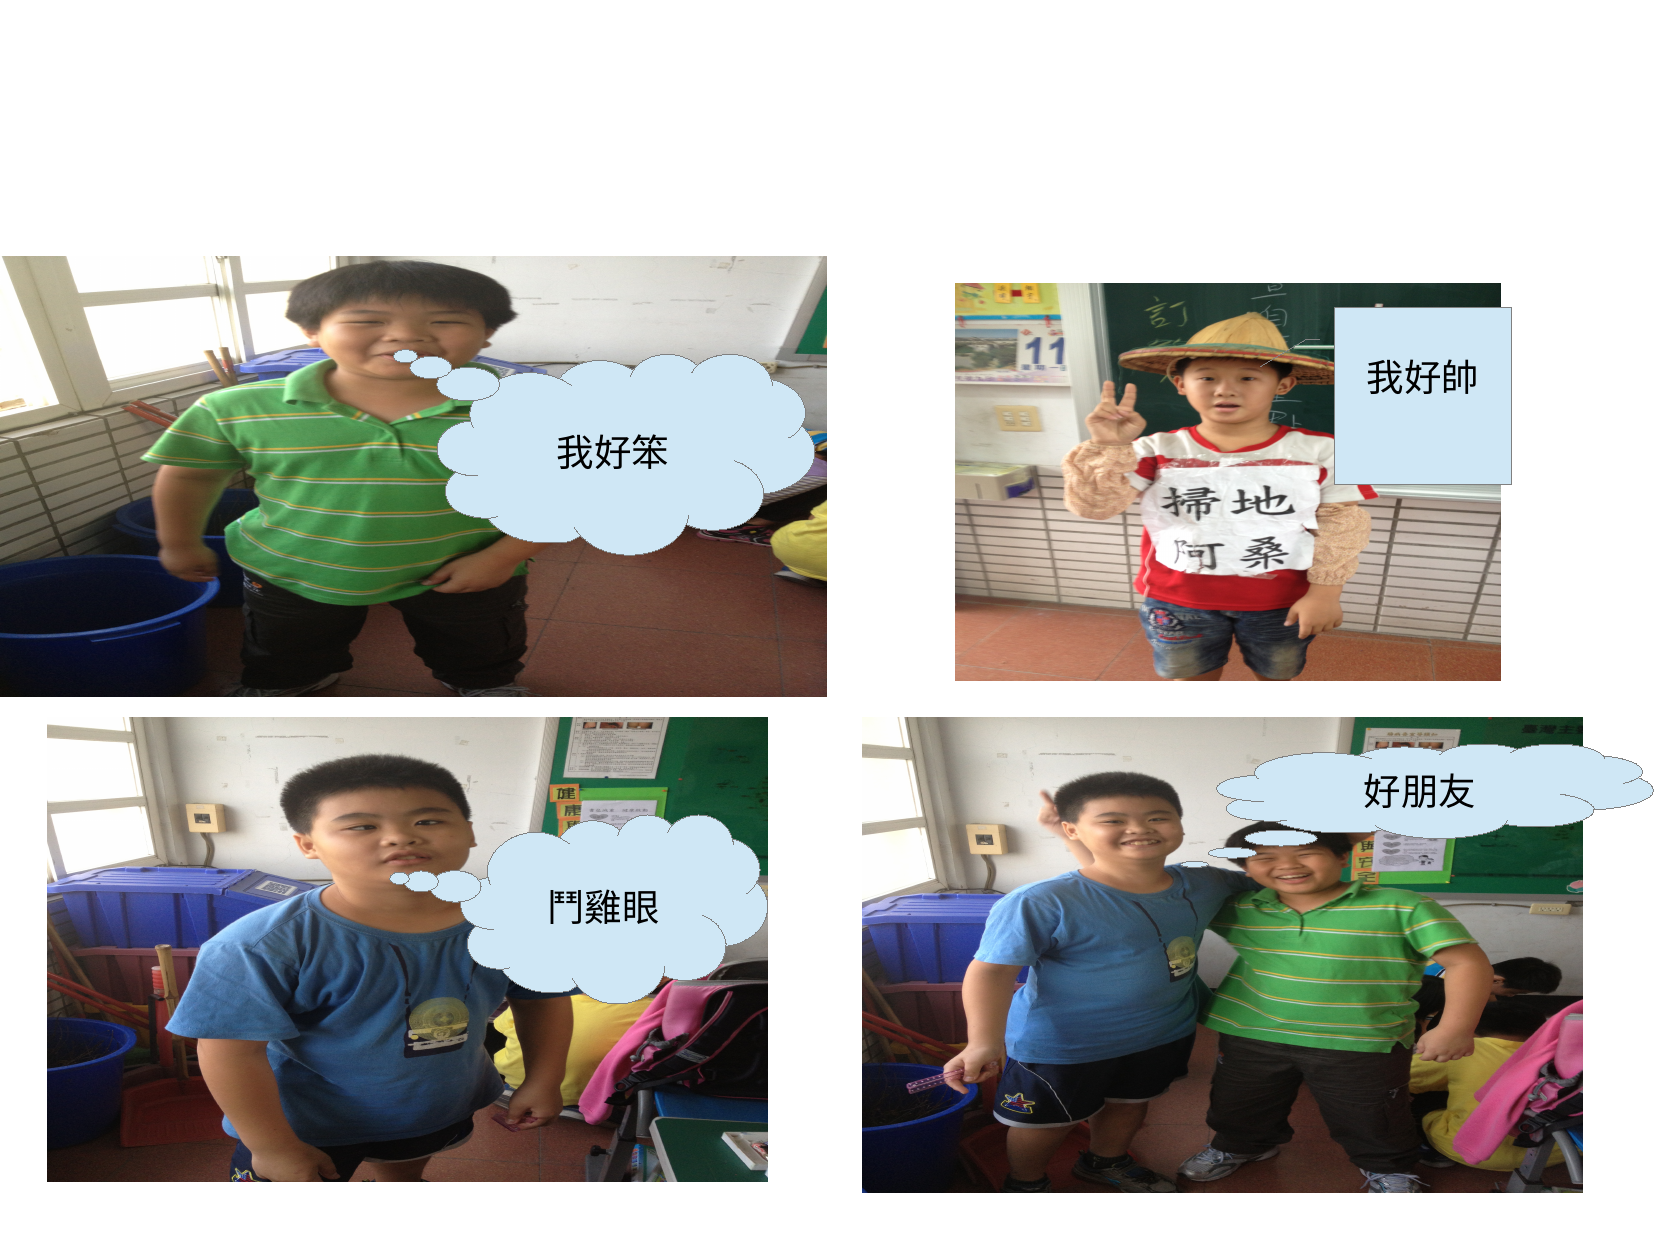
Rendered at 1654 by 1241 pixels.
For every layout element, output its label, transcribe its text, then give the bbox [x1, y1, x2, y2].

picture [862, 717, 1583, 1193]
picture [0, 256, 827, 697]
text_box 鬥雞眼 [389, 814, 768, 1004]
text_box 我好笨 [393, 349, 816, 556]
text_box 我好帥 [1335, 307, 1512, 484]
text_box 好朋友 [1208, 847, 1257, 859]
picture [955, 283, 1501, 681]
text_box 好朋友 [1216, 744, 1654, 847]
text_box 好朋友 [1180, 861, 1209, 868]
picture [47, 717, 768, 1182]
